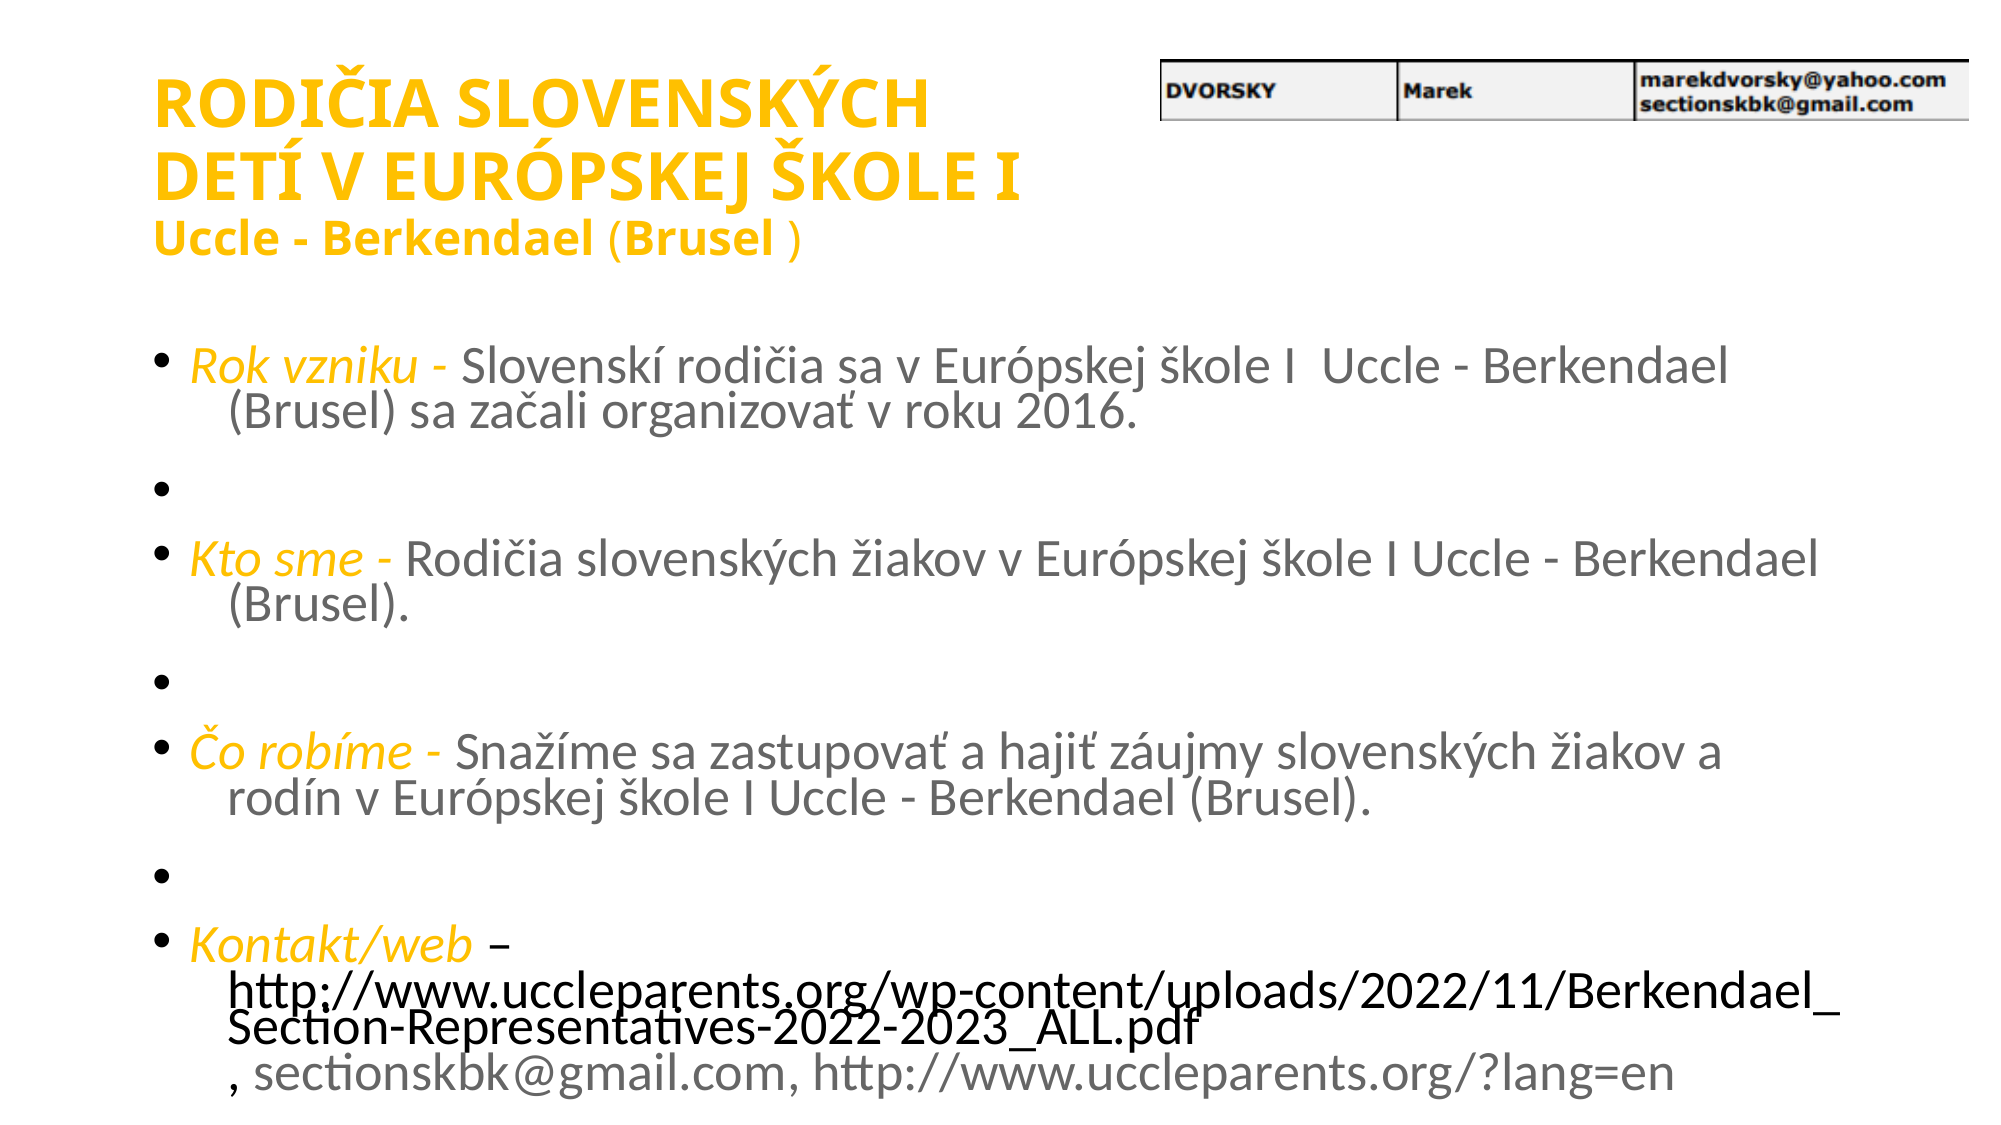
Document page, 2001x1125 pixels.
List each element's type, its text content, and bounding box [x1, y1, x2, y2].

title RODIČIA SLOVENSKÝCH DETÍ V EURÓPSKEJ ŠKOLE I Uccle - Berkendael (Brusel ) [137, 59, 1863, 277]
list Rok vzniku - Slovenskí rodičia sa v Európskej škole I Uccle - Berkendael (Brusel) sa začali organizovať v roku 2016. Kto sme - Rodičia slovenských žiakov v Európskej škole I Uccle - Berkendael (Brusel). Čo robíme - Snažíme sa zastupovať a hajiť záujmy slovenských žiakov a rodín v Európskej škole I Uccle - Berkendael (Brusel). Kontakt/web – http://www.uccleparents.org/wp-content/uploads/2022/11/Berkendael_Section-Representatives-2022-2023_ALL.pdf, sectionskbk@gmail.com, http://www.uccleparents.org/?lang=en [137, 339, 1863, 1102]
picture [1160, 59, 1969, 121]
